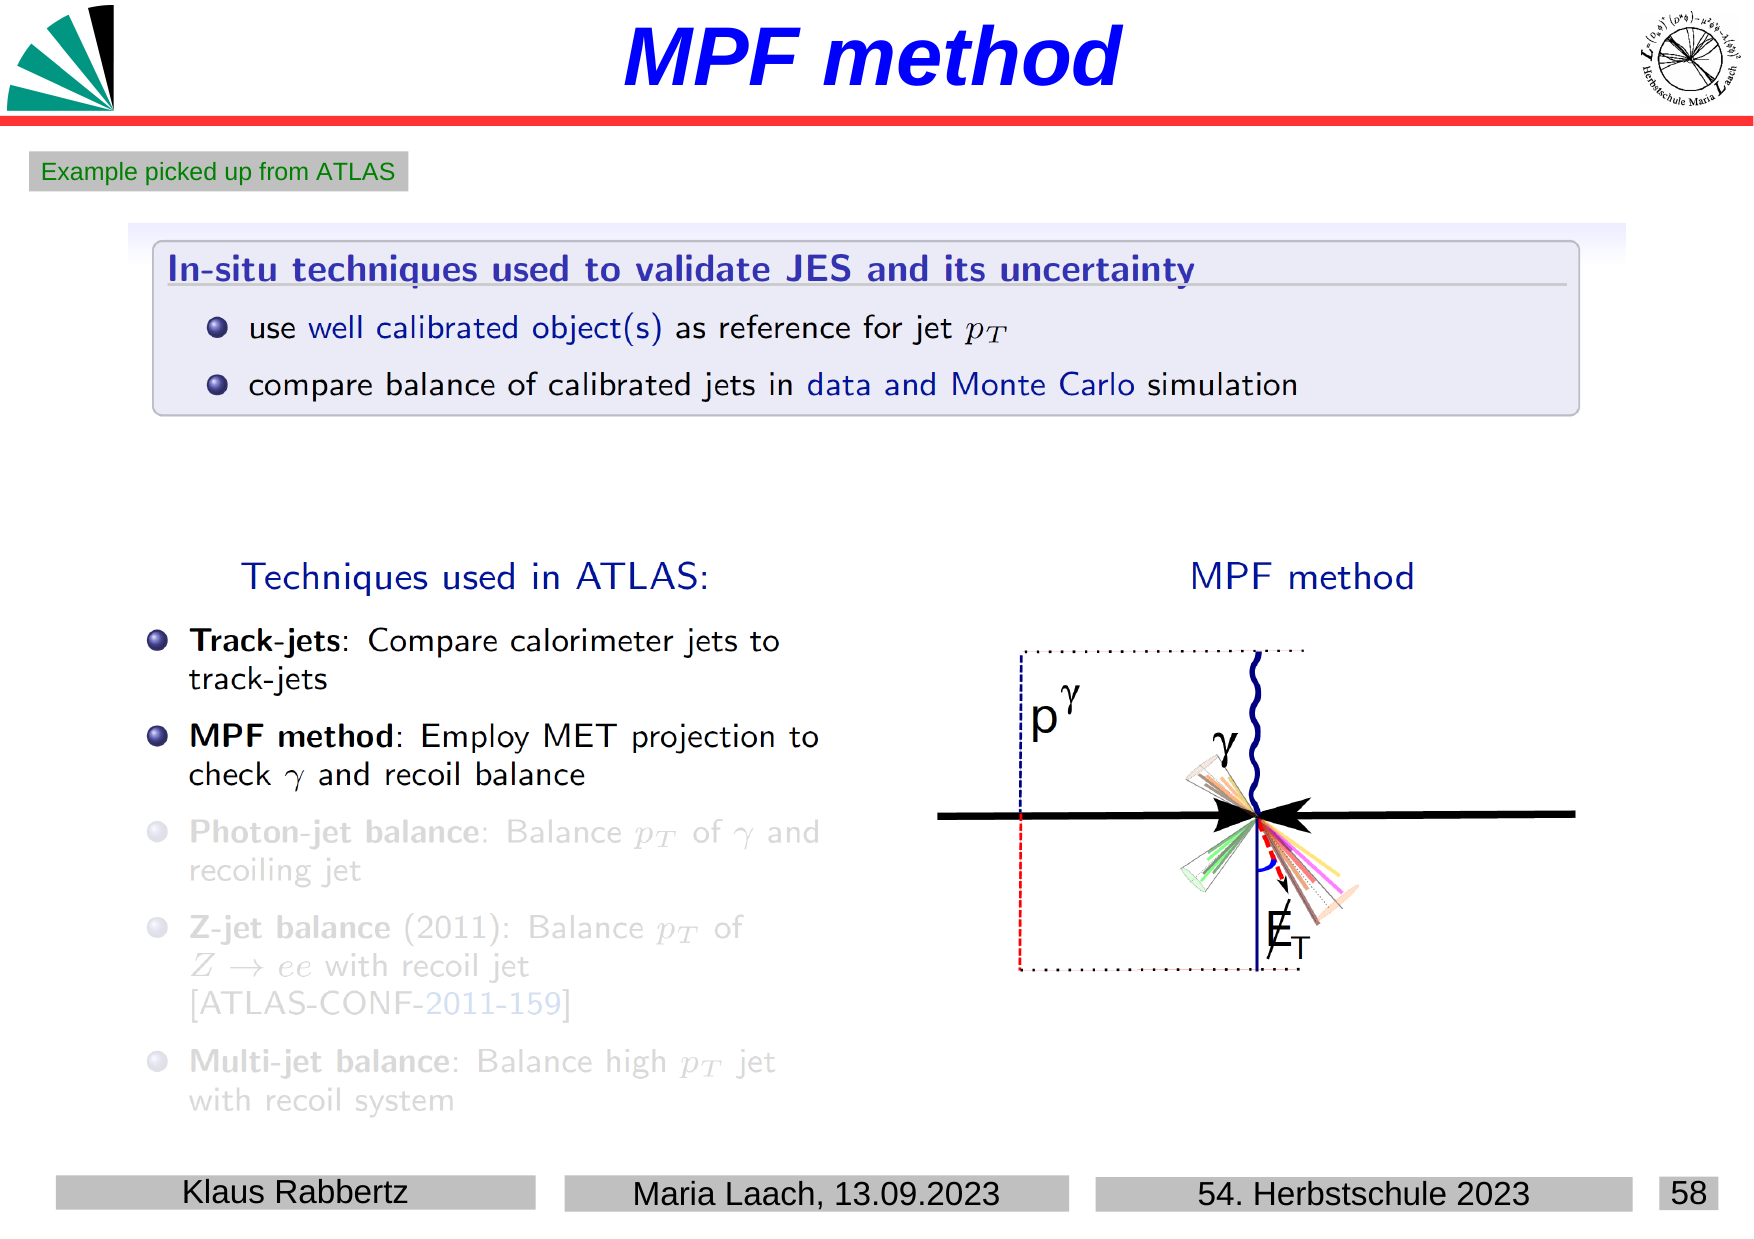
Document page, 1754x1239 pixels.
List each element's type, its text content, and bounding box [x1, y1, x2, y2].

text_box Example picked up from ATLAS [29, 151, 409, 192]
picture [1641, 11, 1741, 106]
picture [7, 5, 114, 112]
picture [128, 223, 1626, 1139]
title MPF method [129, 0, 1617, 114]
